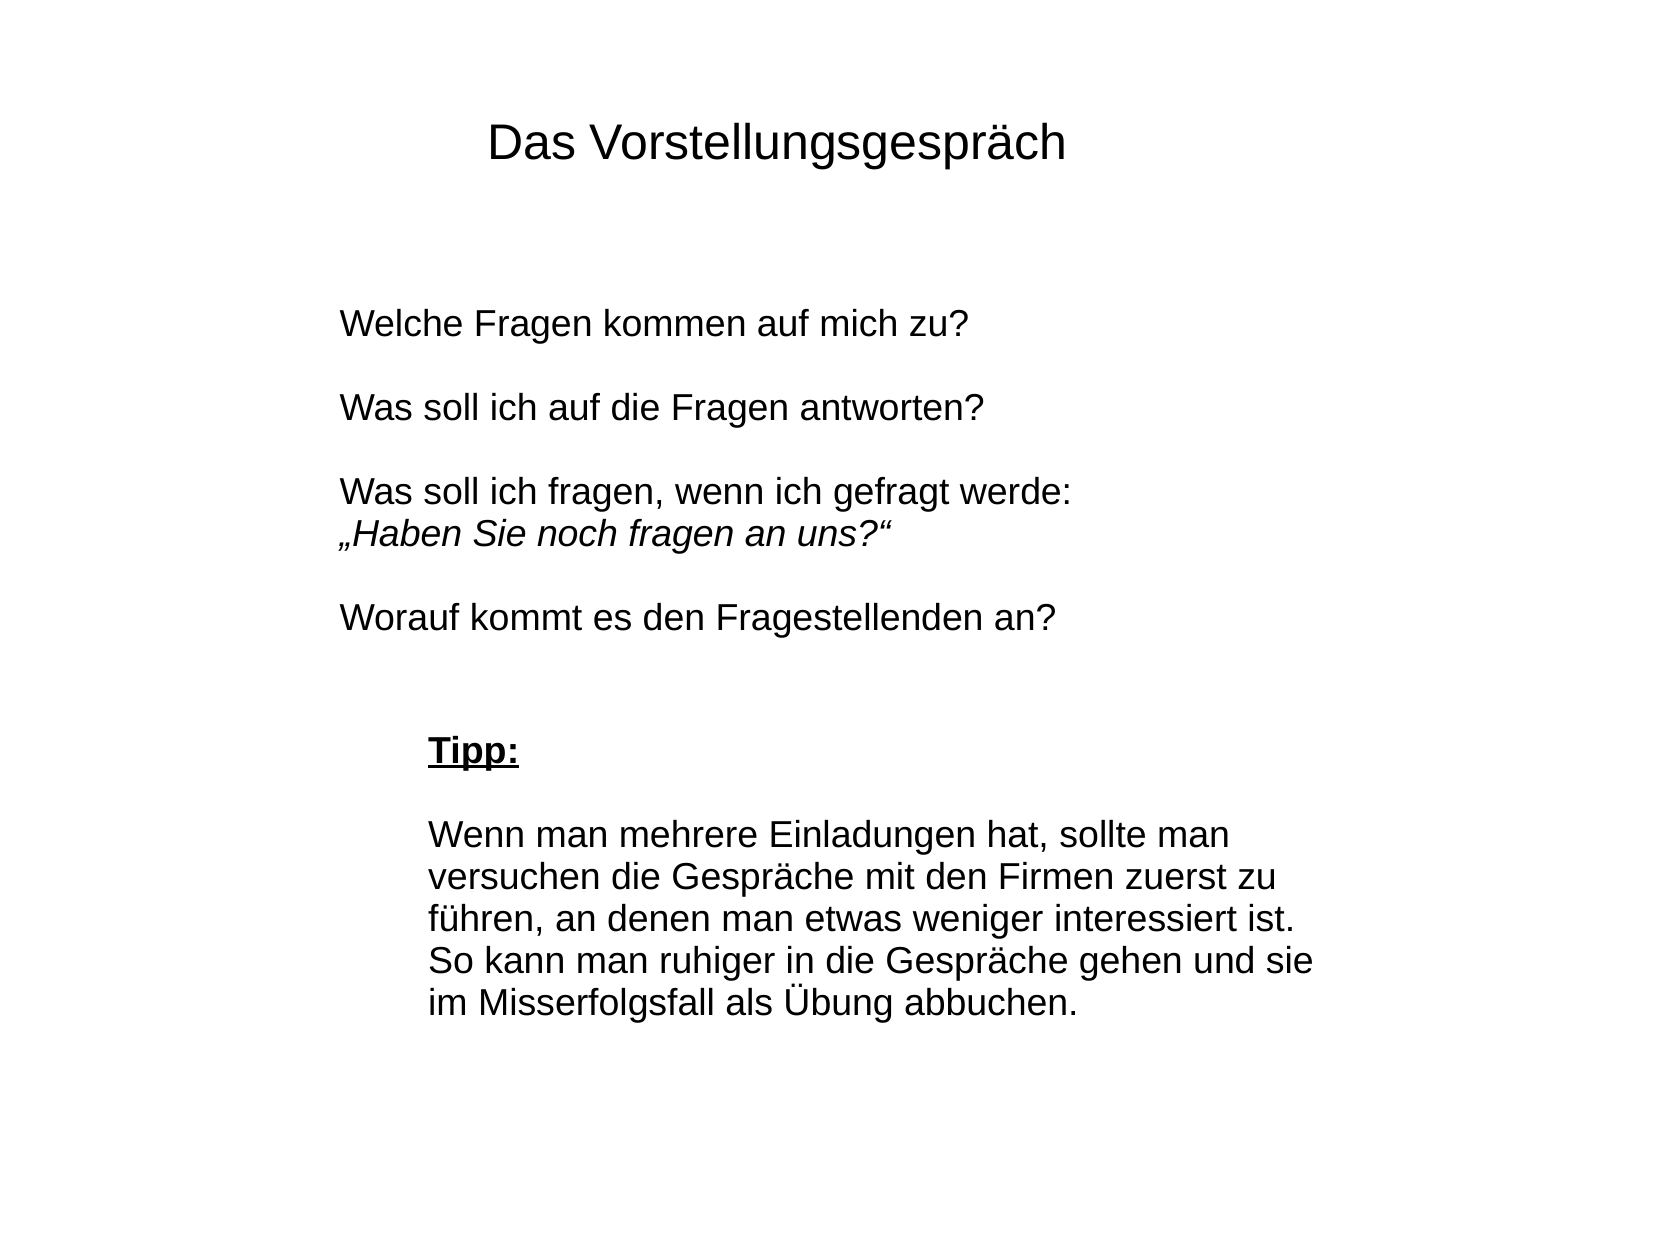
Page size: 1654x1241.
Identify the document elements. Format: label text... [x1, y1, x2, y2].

text_box Das Vorstellungsgespräch [472, 106, 1123, 178]
text_box Tipp: Wenn man mehrere Einladungen hat, sollte man versuchen die Gespräche mit den Firmen zuerst zu führen, an denen man etwas weniger interessiert ist. So kann man ruhiger in die Gespräche gehen und sie im Misserfolgsfall als Übung abbuchen. [413, 721, 1329, 1034]
text_box Welche Fragen kommen auf mich zu? Was soll ich auf die Fragen antworten? Was soll ich fragen, wenn ich gefragt werde: „Haben Sie noch fragen an uns?“ Worauf kommt es den Fragestellenden an? [324, 295, 1359, 647]
